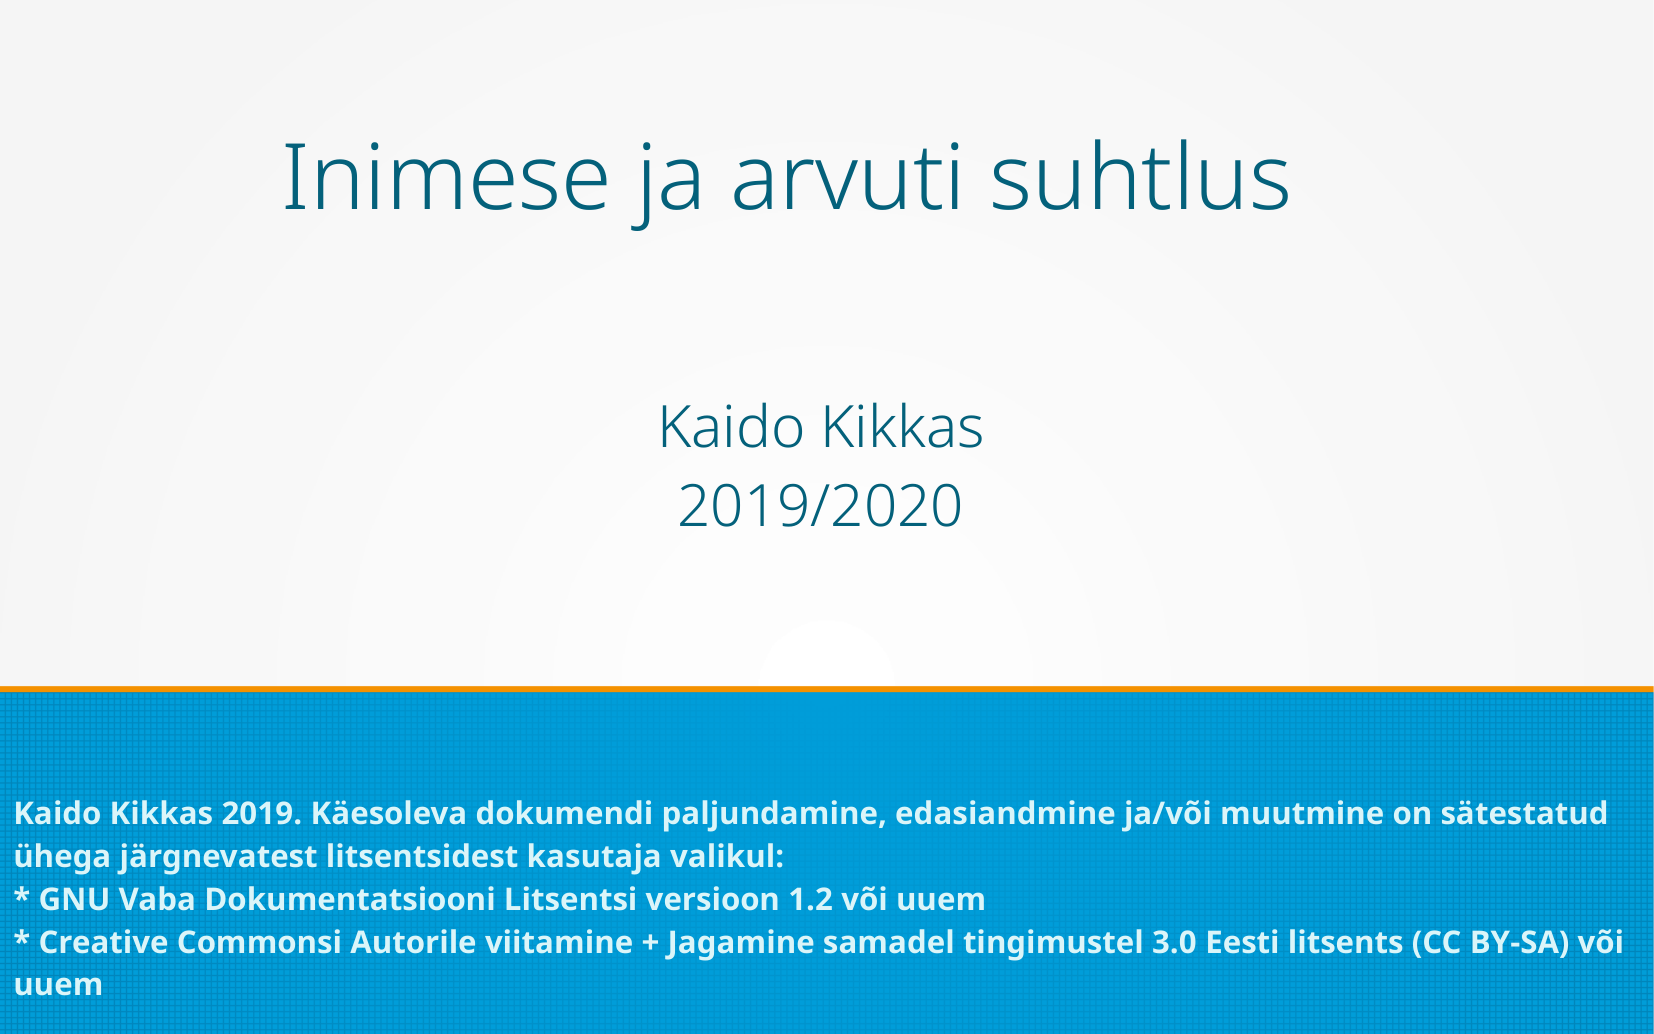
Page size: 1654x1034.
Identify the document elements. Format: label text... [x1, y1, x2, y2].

title Inimese ja arvuti suhtlus [75, 37, 1501, 237]
picture [0, 0, 1654, 692]
subtitle Kaido Kikkas 2019. Käesoleva dokumendi paljundamine, edasiandmine ja/või muutmine on sätestatud ühega järgnevatest litsentsidest kasutaja valikul: * GNU Vaba Dokumentatsiooni Litsentsi versioon 1.2 või uuem * Creative Commonsi Autorile viitamine + Jagamine samadel tingimustel 3.0 Eesti litsents (CC BY-SA) või uuem [13, 791, 1630, 1004]
title Kaido Kikkas 2019/2020 [259, 344, 1382, 544]
